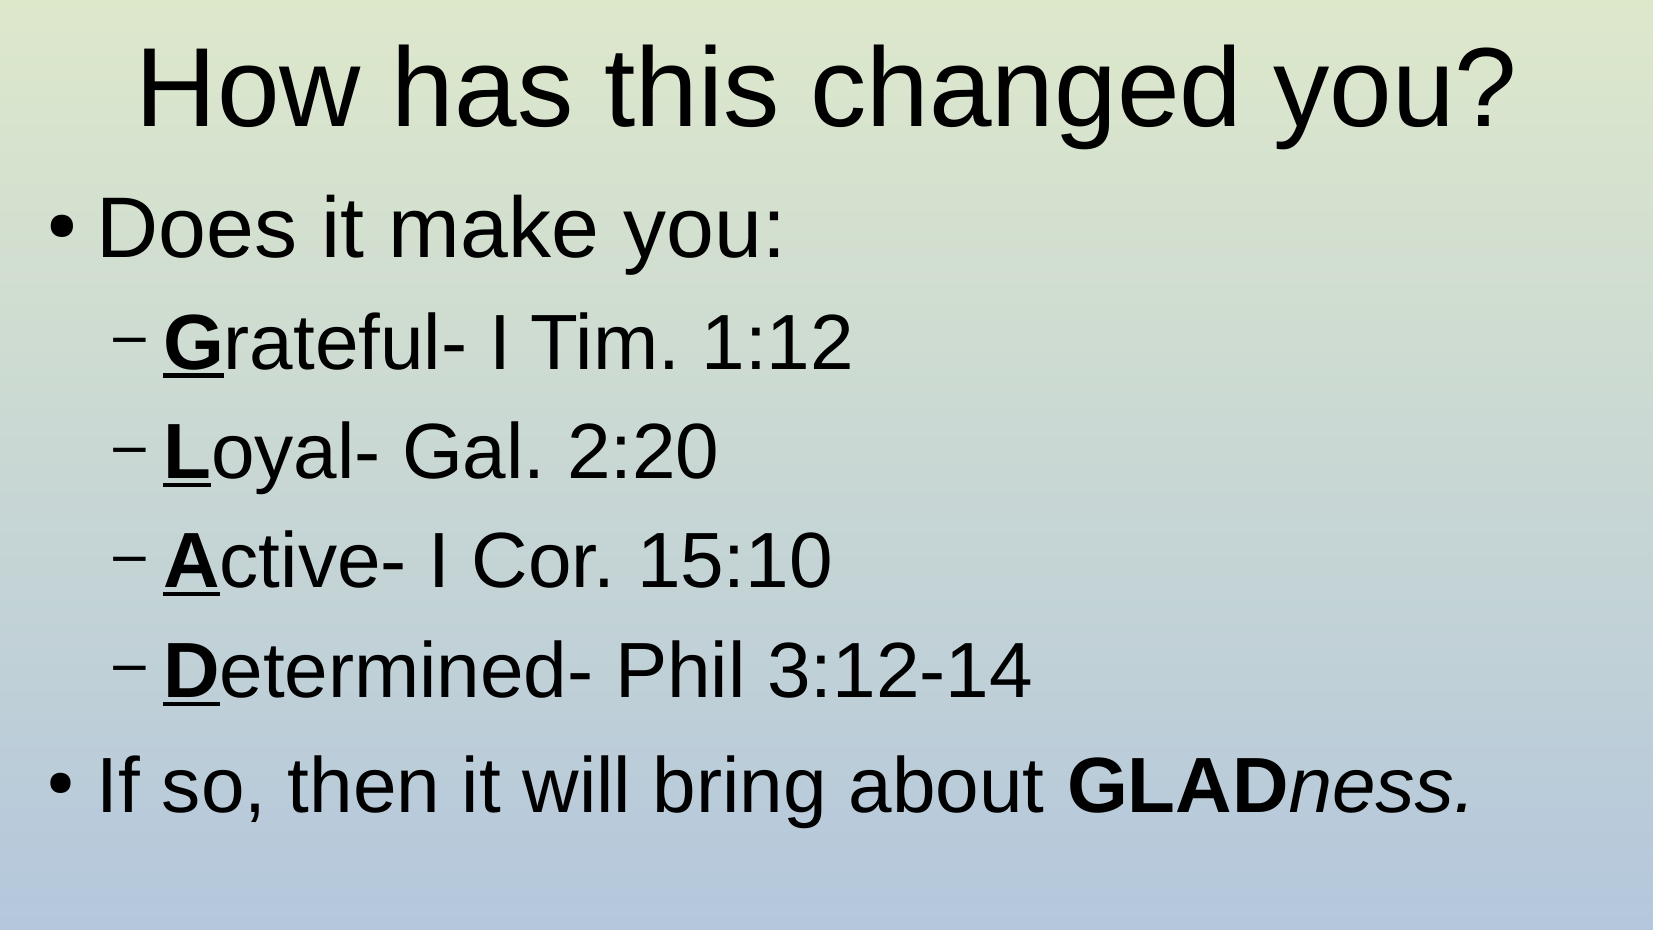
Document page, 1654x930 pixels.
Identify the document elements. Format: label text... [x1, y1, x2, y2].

list Does it make you: Grateful- I Tim. 1:12 Loyal- Gal. 2:20 Active- I Cor. 15:10 Determined- Phil 3:12-14 If so, then it will bring about GLADness. [30, 180, 1636, 930]
title How has this changed you? [82, 9, 1571, 166]
